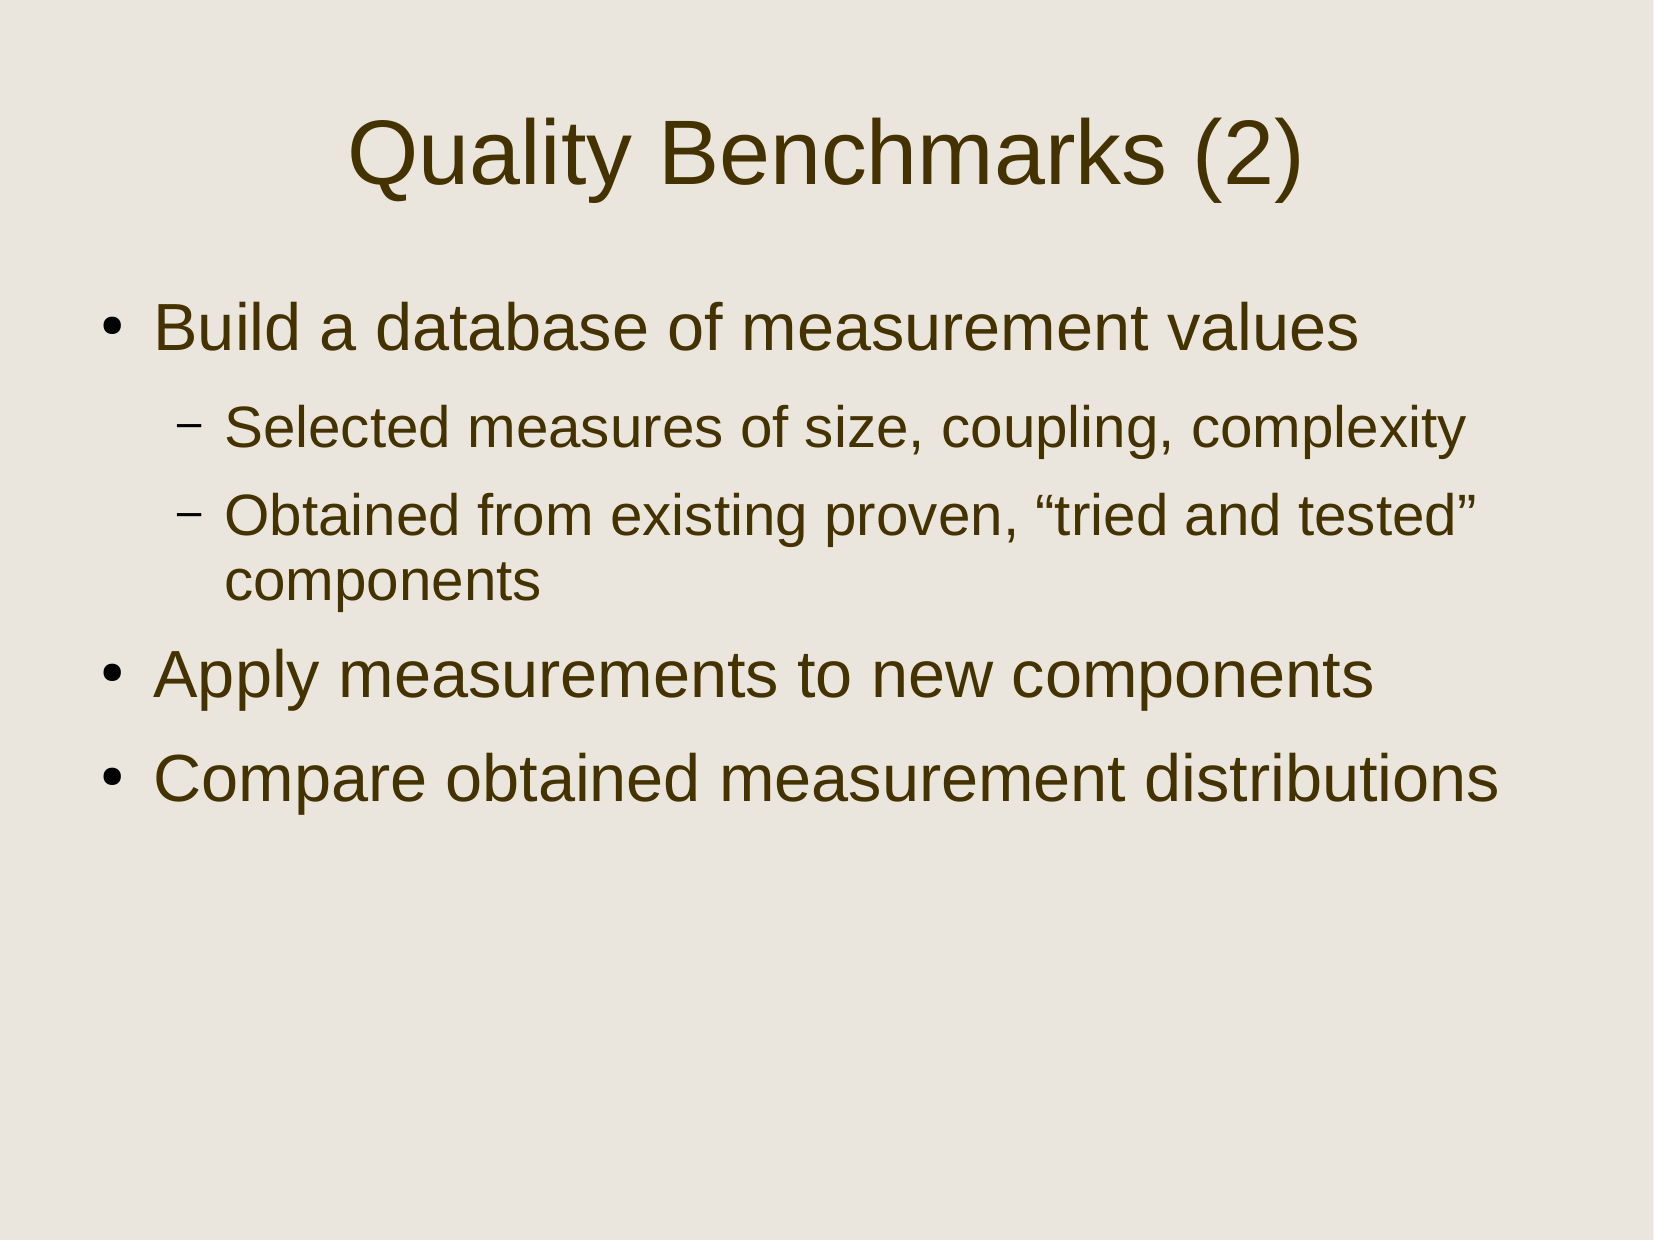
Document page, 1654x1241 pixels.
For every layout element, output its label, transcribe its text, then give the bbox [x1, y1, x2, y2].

title Quality Benchmarks (2) [82, 49, 1571, 257]
list Build a database of measurement values Selected measures of size, coupling, complexity Obtained from existing proven, “tried and tested” components Apply measurements to new components Compare obtained measurement distributions [82, 290, 1571, 1109]
